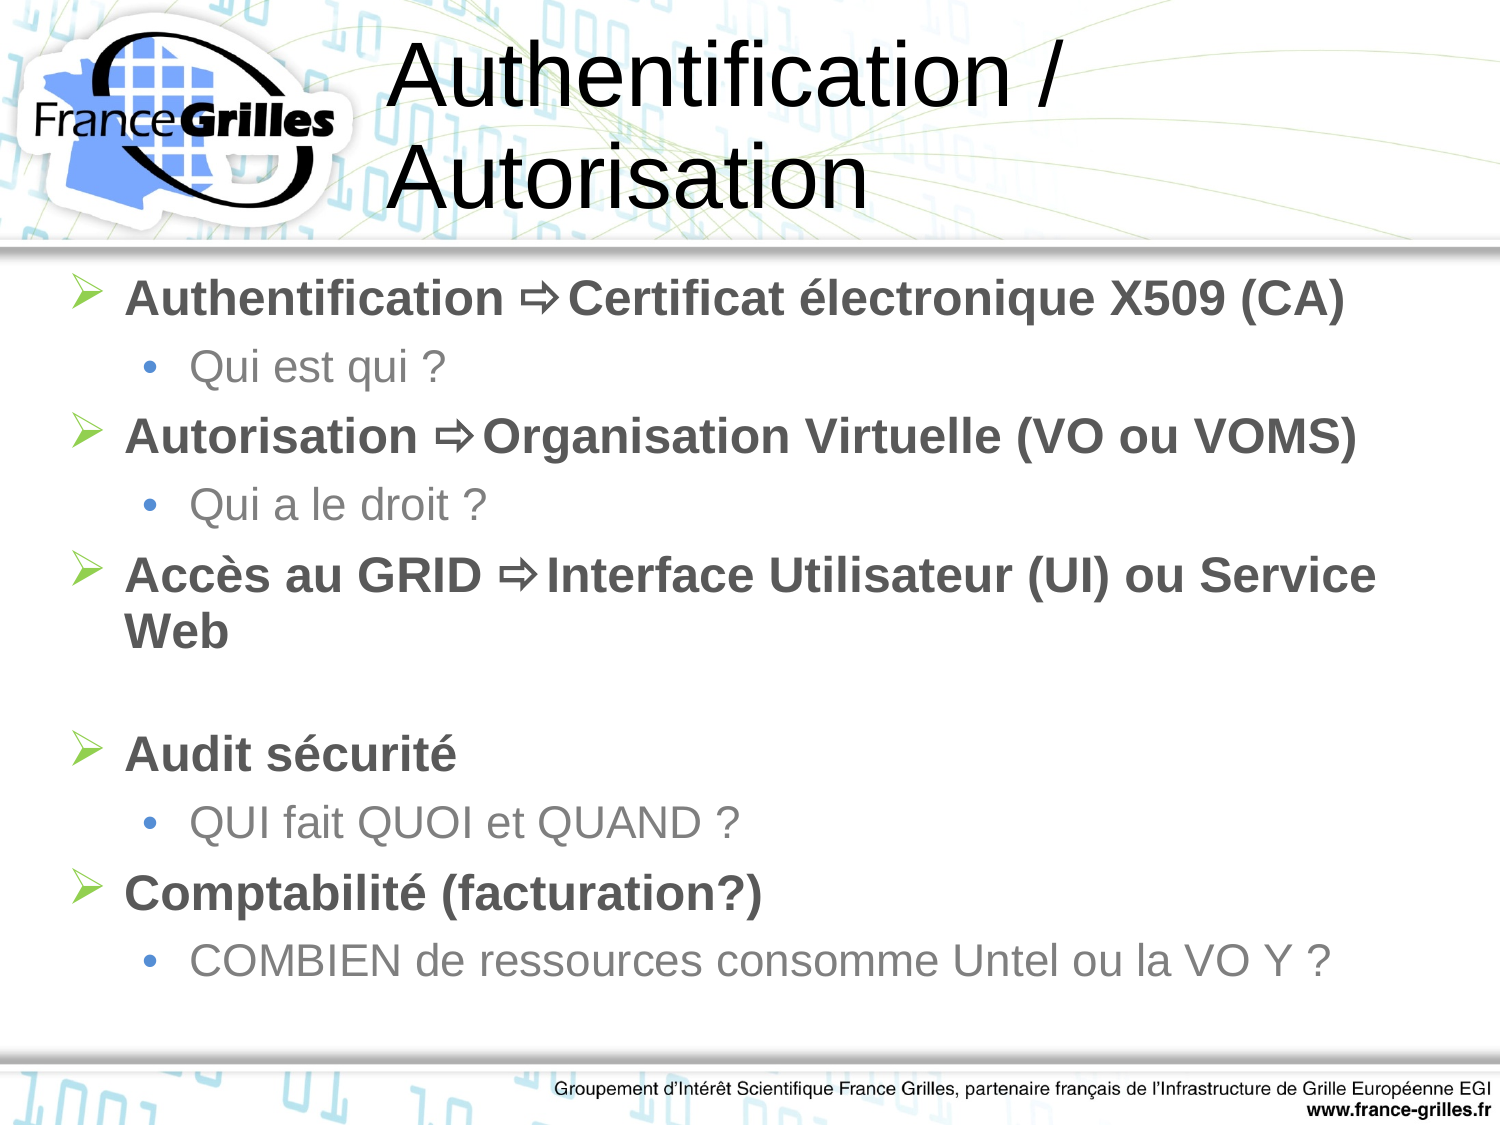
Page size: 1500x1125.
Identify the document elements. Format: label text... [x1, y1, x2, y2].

list Authentification Certificat électronique X509 (CA) Qui est qui ? Autorisation Organisation Virtuelle (VO ou VOMS) Qui a le droit ? Accès au GRID Interface Utilisateur (UI) ou Service Web Audit sécurité QUI fait QUOI et QUAND ? Comptabilité (facturation?) COMBIEN de ressources consomme Untel ou la VO Y ? [53, 262, 1459, 1075]
picture [0, 0, 1500, 1125]
title Authentification / Autorisation [372, 4, 1459, 248]
